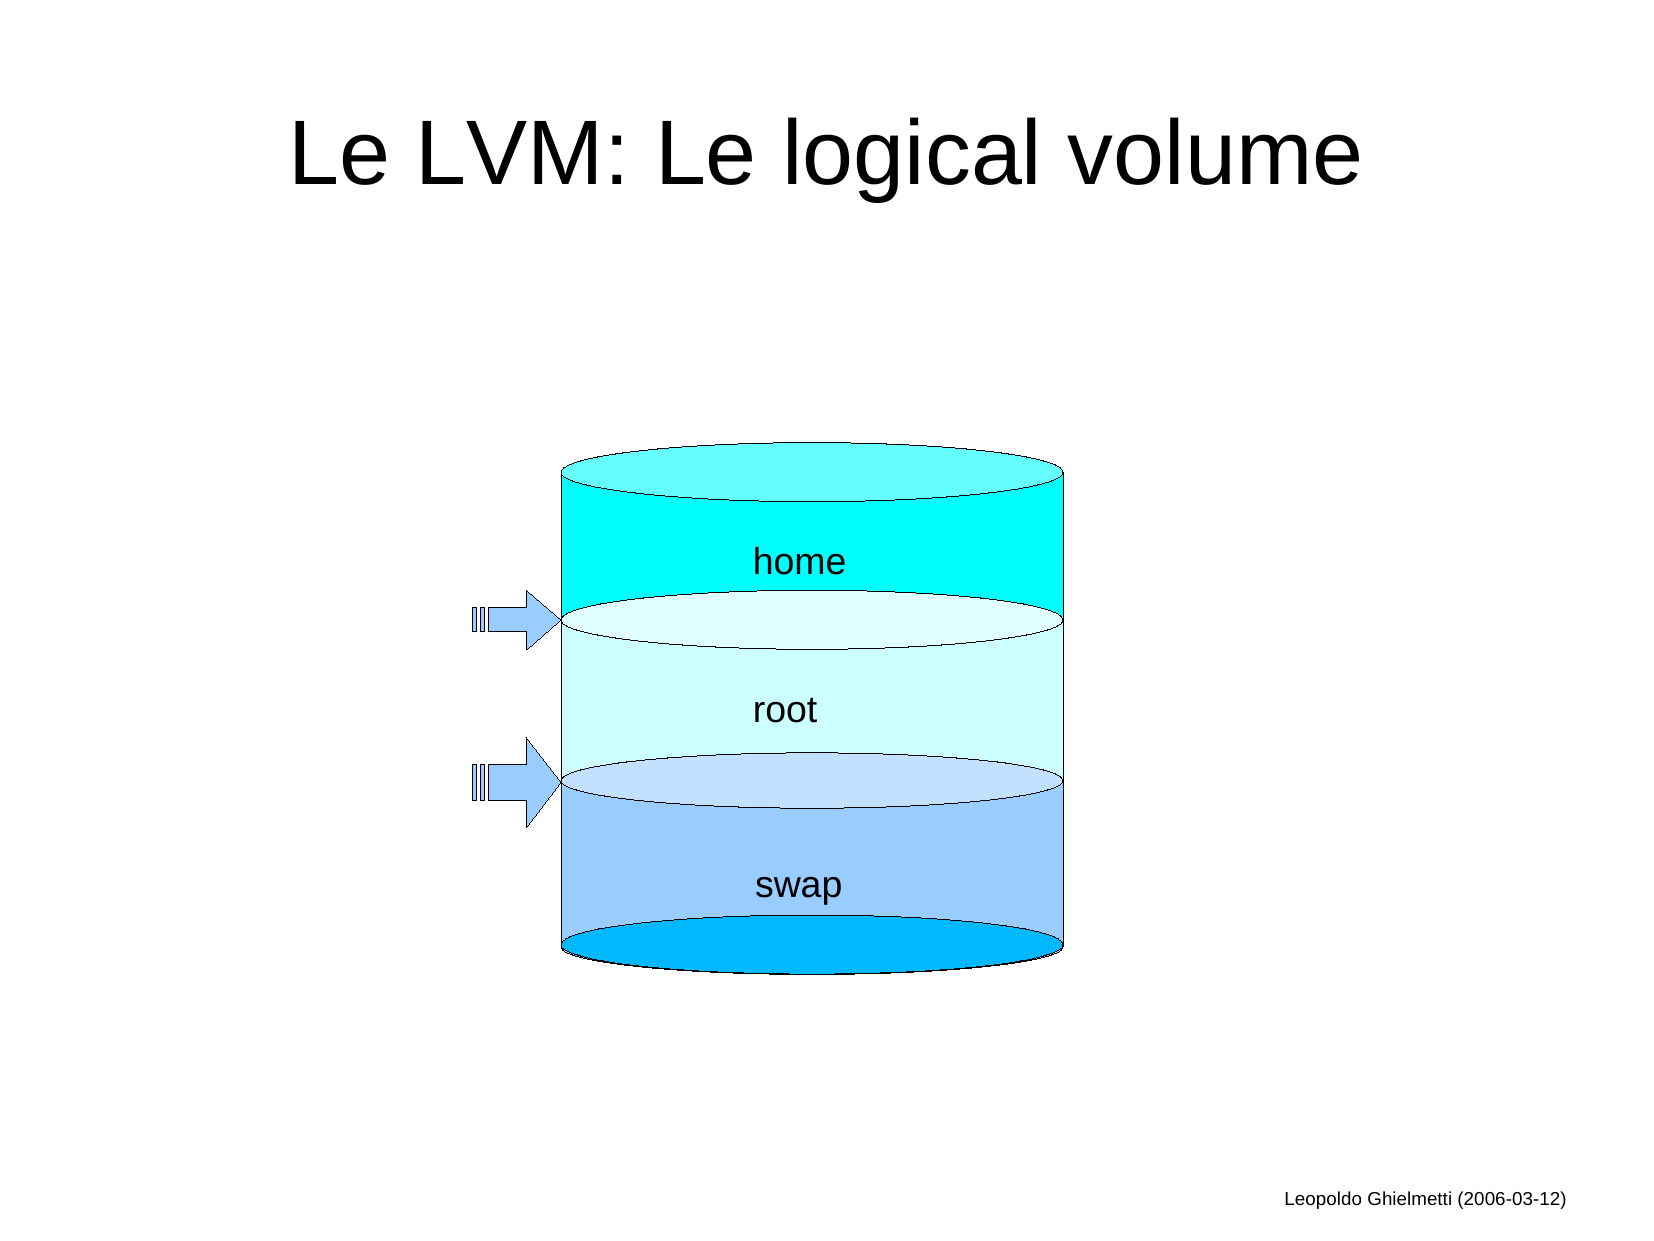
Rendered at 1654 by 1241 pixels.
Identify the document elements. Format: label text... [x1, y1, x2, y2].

text_box home [738, 533, 862, 591]
text_box Leopoldo Ghielmetti (2006-03-12) [561, 590, 1064, 650]
text_box [480, 607, 485, 632]
title Le LVM: Le logical volume [82, 49, 1571, 257]
text_box Leopoldo Ghielmetti (2006-03-12) [561, 752, 1064, 809]
text_box [488, 737, 1064, 975]
text_box [472, 764, 477, 801]
text_box swap [740, 856, 857, 913]
text_box Leopoldo Ghielmetti (2006-03-12) [561, 442, 1064, 502]
text_box [561, 473, 1064, 619]
text_box Leopoldo Ghielmetti (2006-03-12) [1269, 1181, 1595, 1217]
text_box [480, 764, 485, 801]
text_box root [738, 681, 833, 738]
text_box [561, 620, 1064, 780]
text_box [488, 590, 562, 650]
text_box [472, 607, 477, 632]
